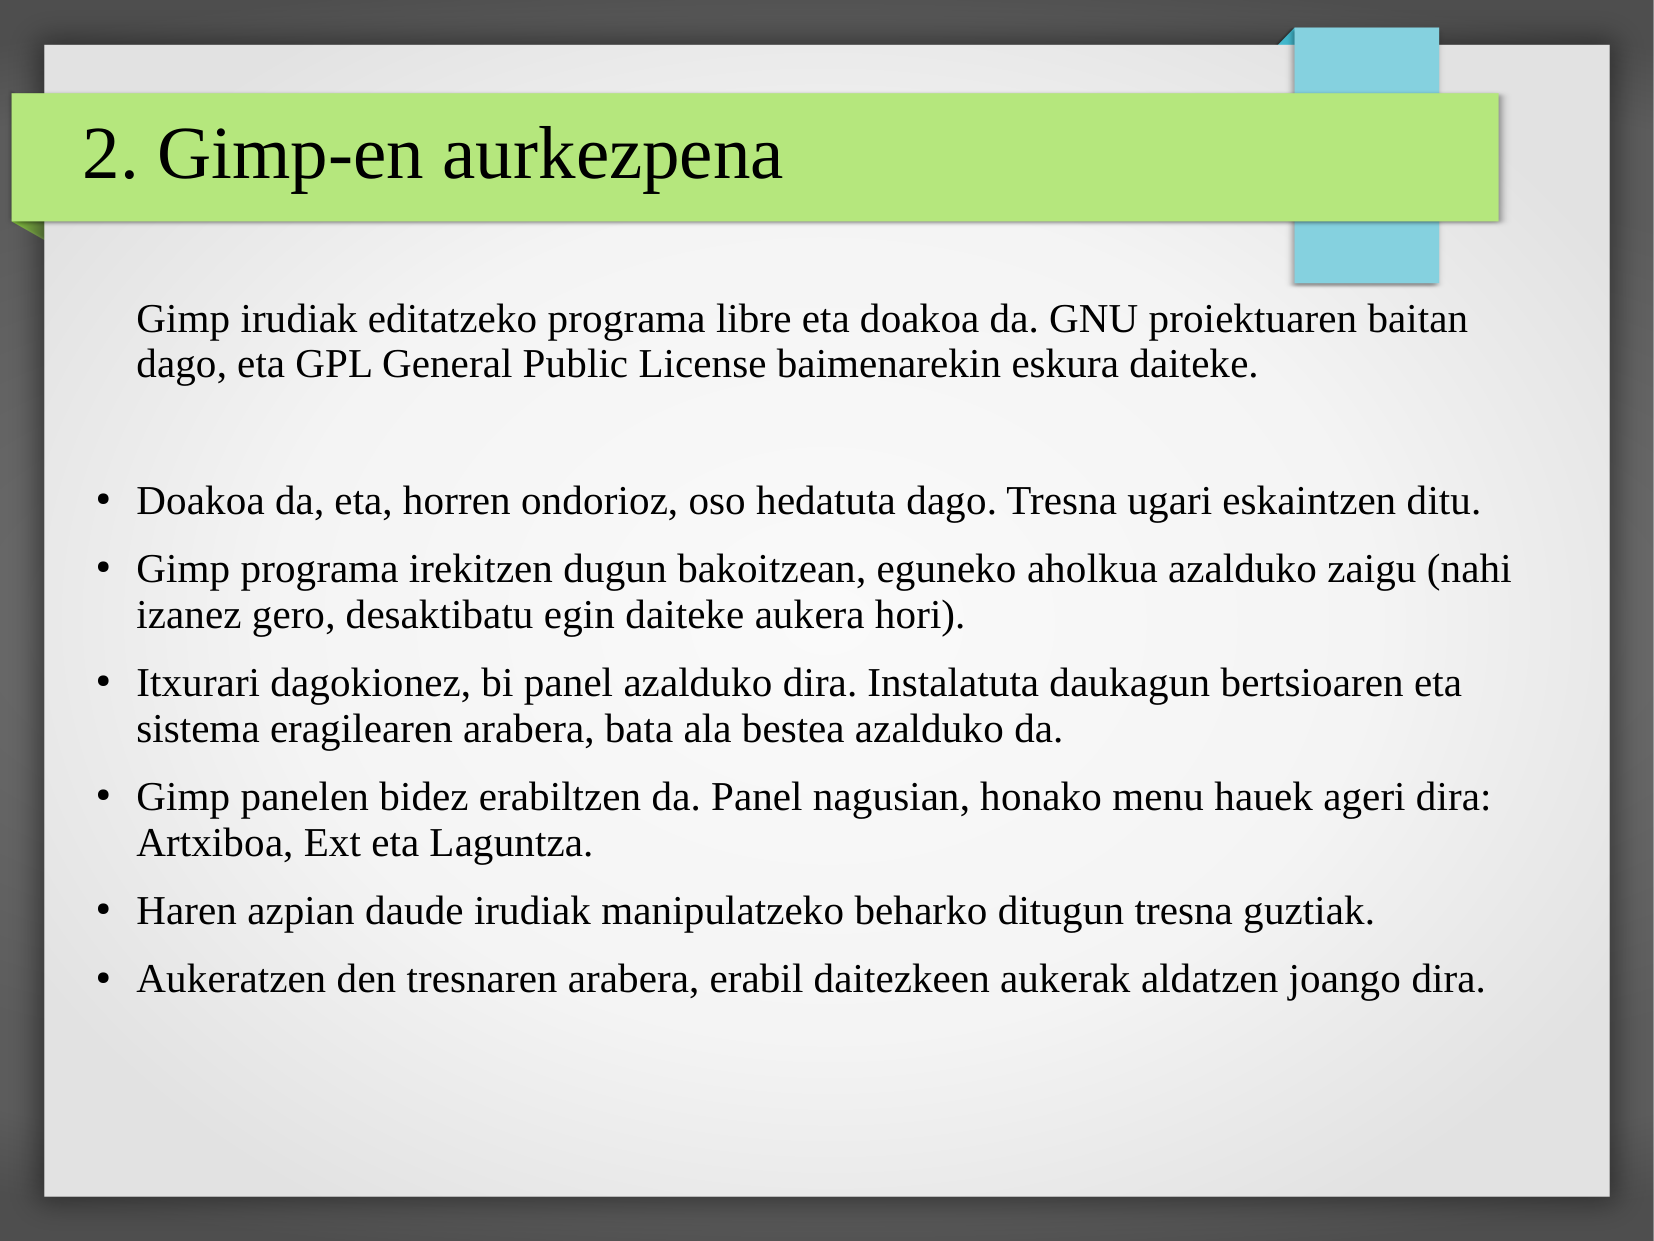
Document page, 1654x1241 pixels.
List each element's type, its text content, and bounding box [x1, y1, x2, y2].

list Gimp irudiak editatzeko programa libre eta doakoa da. GNU proiektuaren baitan dago, eta GPL General Public License baimenarekin eskura daiteke. Doakoa da, eta, horren ondorioz, oso hedatuta dago. Tresna ugari eskaintzen ditu. Gimp programa irekitzen dugun bakoitzean, eguneko aholkua azalduko zaigu (nahi izanez gero, desaktibatu egin daiteke aukera hori). Itxurari dagokionez, bi panel azalduko dira. Instalatuta daukagun bertsioaren eta sistema eragilearen arabera, bata ala bestea azalduko da. Gimp panelen bidez erabiltzen da. Panel nagusian, honako menu hauek ageri dira: Artxiboa, Ext eta Laguntza. Haren azpian daude irudiak manipulatzeko beharko ditugun tresna guztiak. Aukeratzen den tresnaren arabera, erabil daitezkeen aukerak aldatzen joango dira. [82, 295, 1571, 1015]
title 2. Gimp-en aurkezpena [82, 94, 1264, 213]
picture [0, 0, 1654, 1241]
